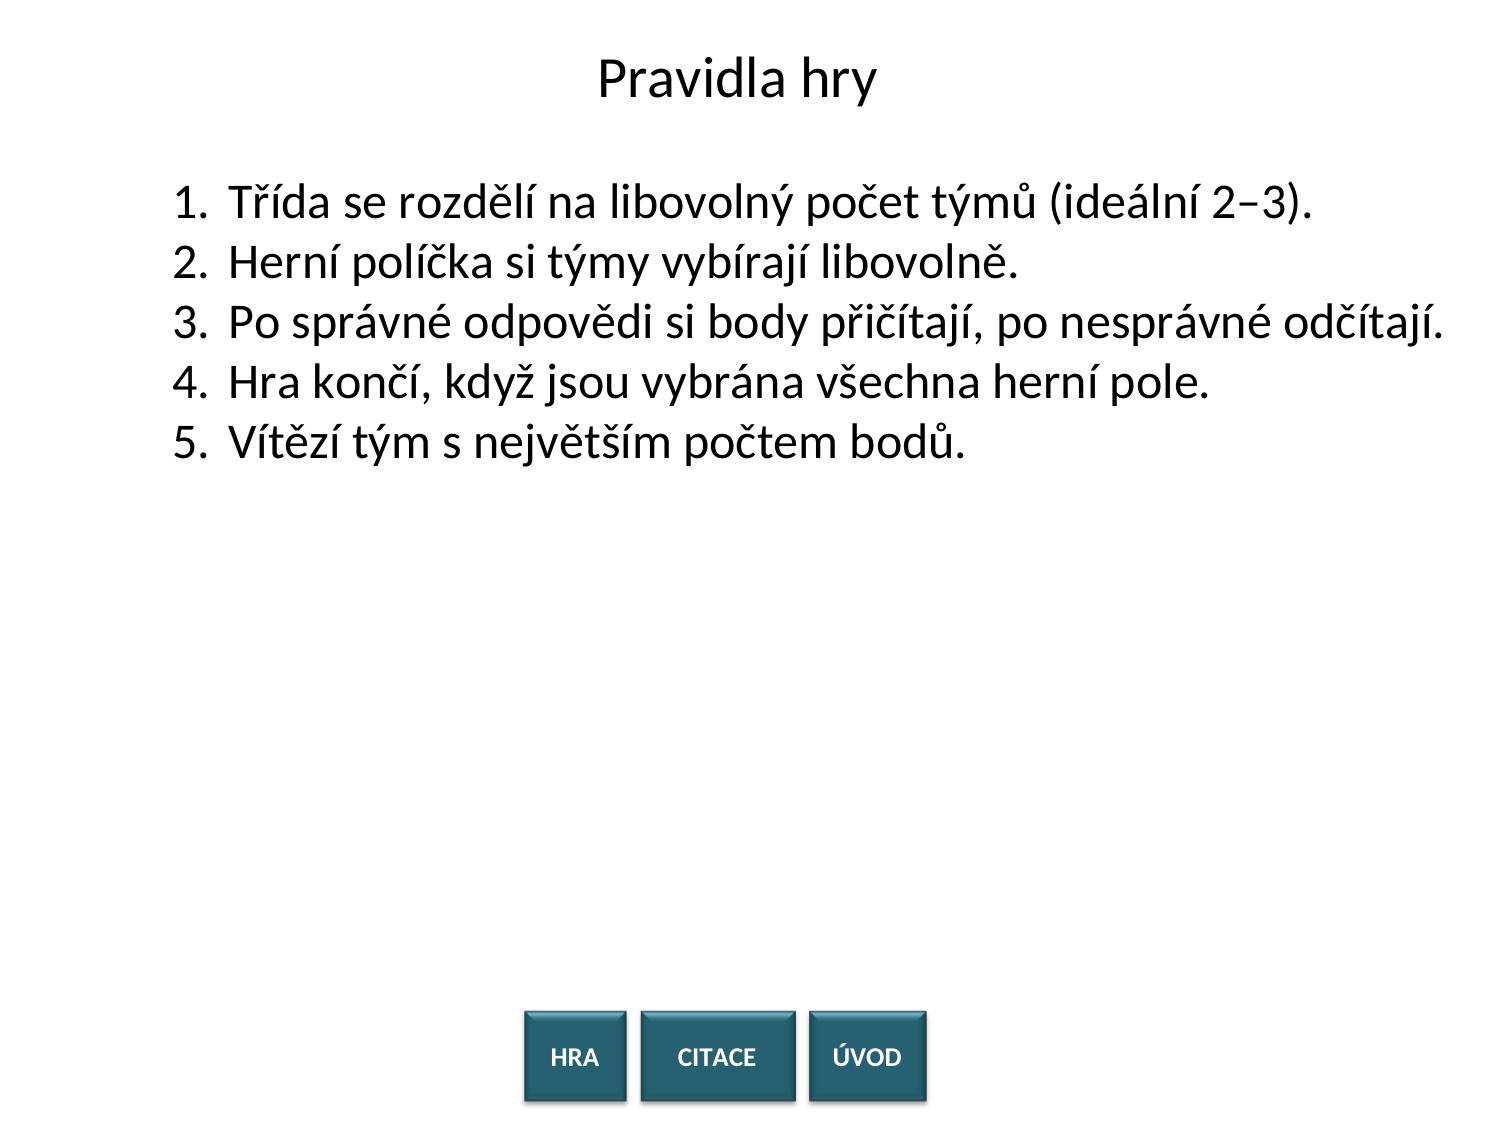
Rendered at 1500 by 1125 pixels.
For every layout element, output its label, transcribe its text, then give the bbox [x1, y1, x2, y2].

text_box CITACE [640, 1011, 794, 1101]
text_box HRA [524, 1011, 626, 1101]
text_box Pravidla hry [582, 31, 893, 117]
text_box Třída se rozdělí na libovolný počet týmů (ideální 2–3). Herní políčka si týmy vybírají libovolně. Po správné odpovědi si body přičítají, po nesprávné odčítají. Hra končí, když jsou vybrána všechna herní pole. Vítězí tým s největším počtem bodů. [157, 160, 1461, 477]
picture [515, 1005, 935, 1114]
text_box ÚVOD [809, 1011, 925, 1101]
